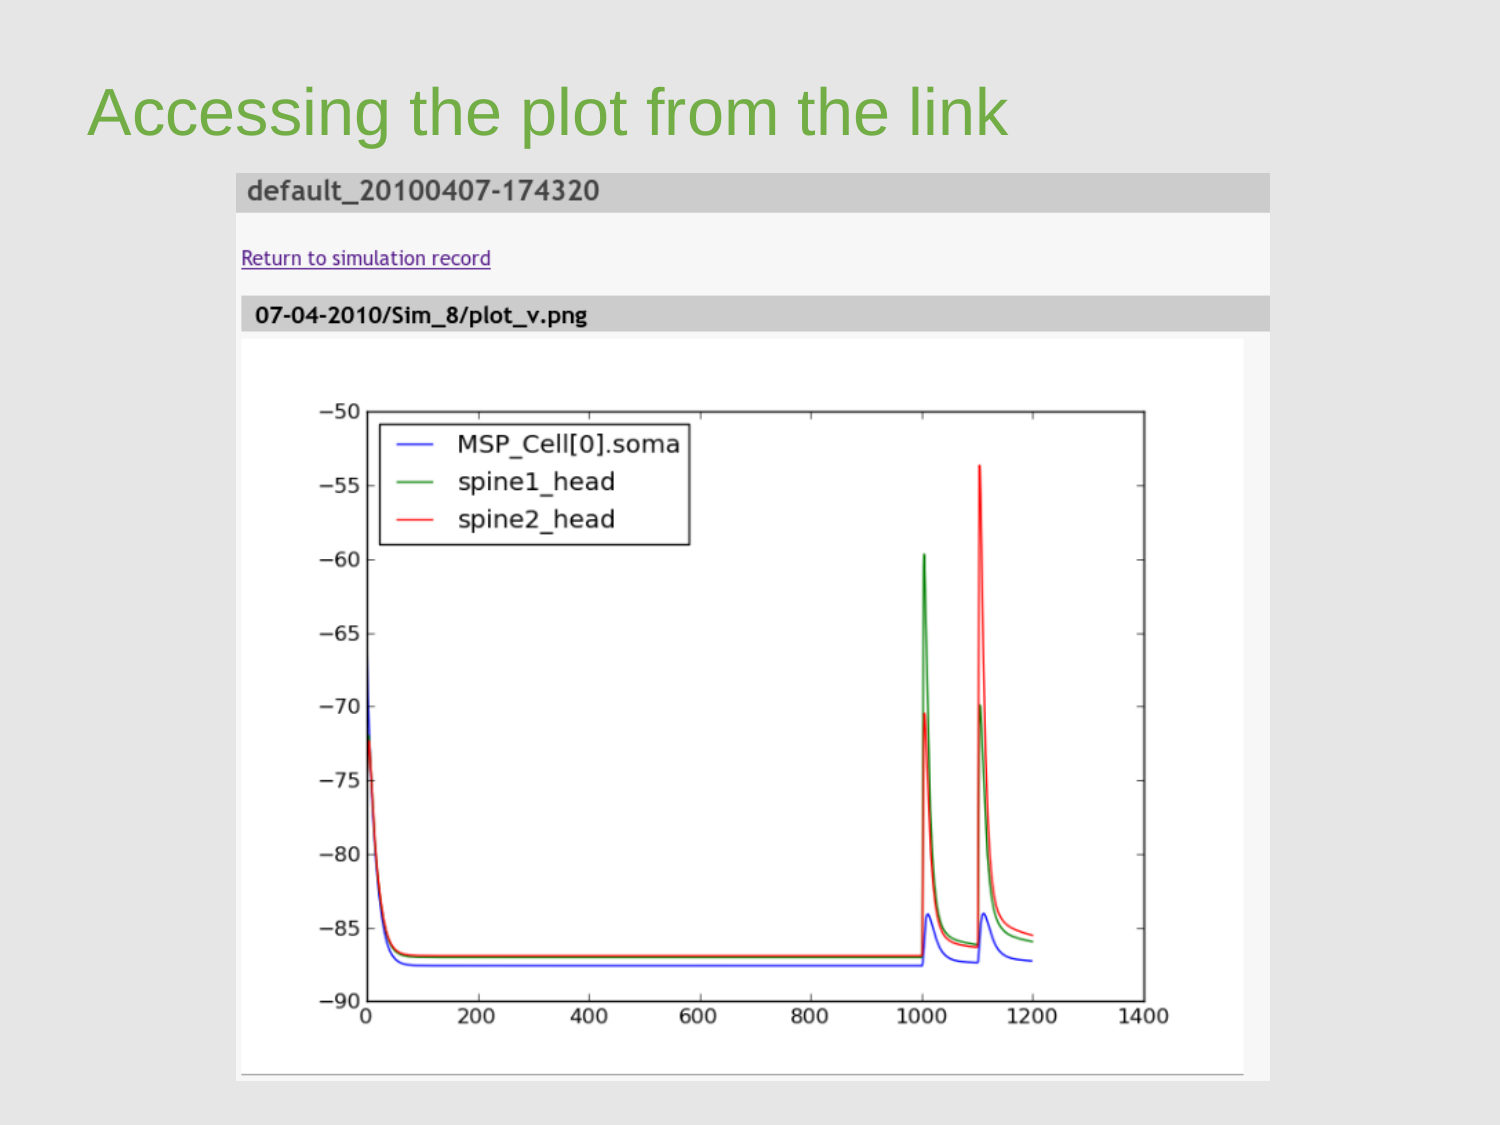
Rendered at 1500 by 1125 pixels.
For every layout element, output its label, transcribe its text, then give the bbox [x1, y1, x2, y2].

picture [236, 173, 1270, 1081]
title Accessing the plot from the link [87, 57, 1426, 168]
